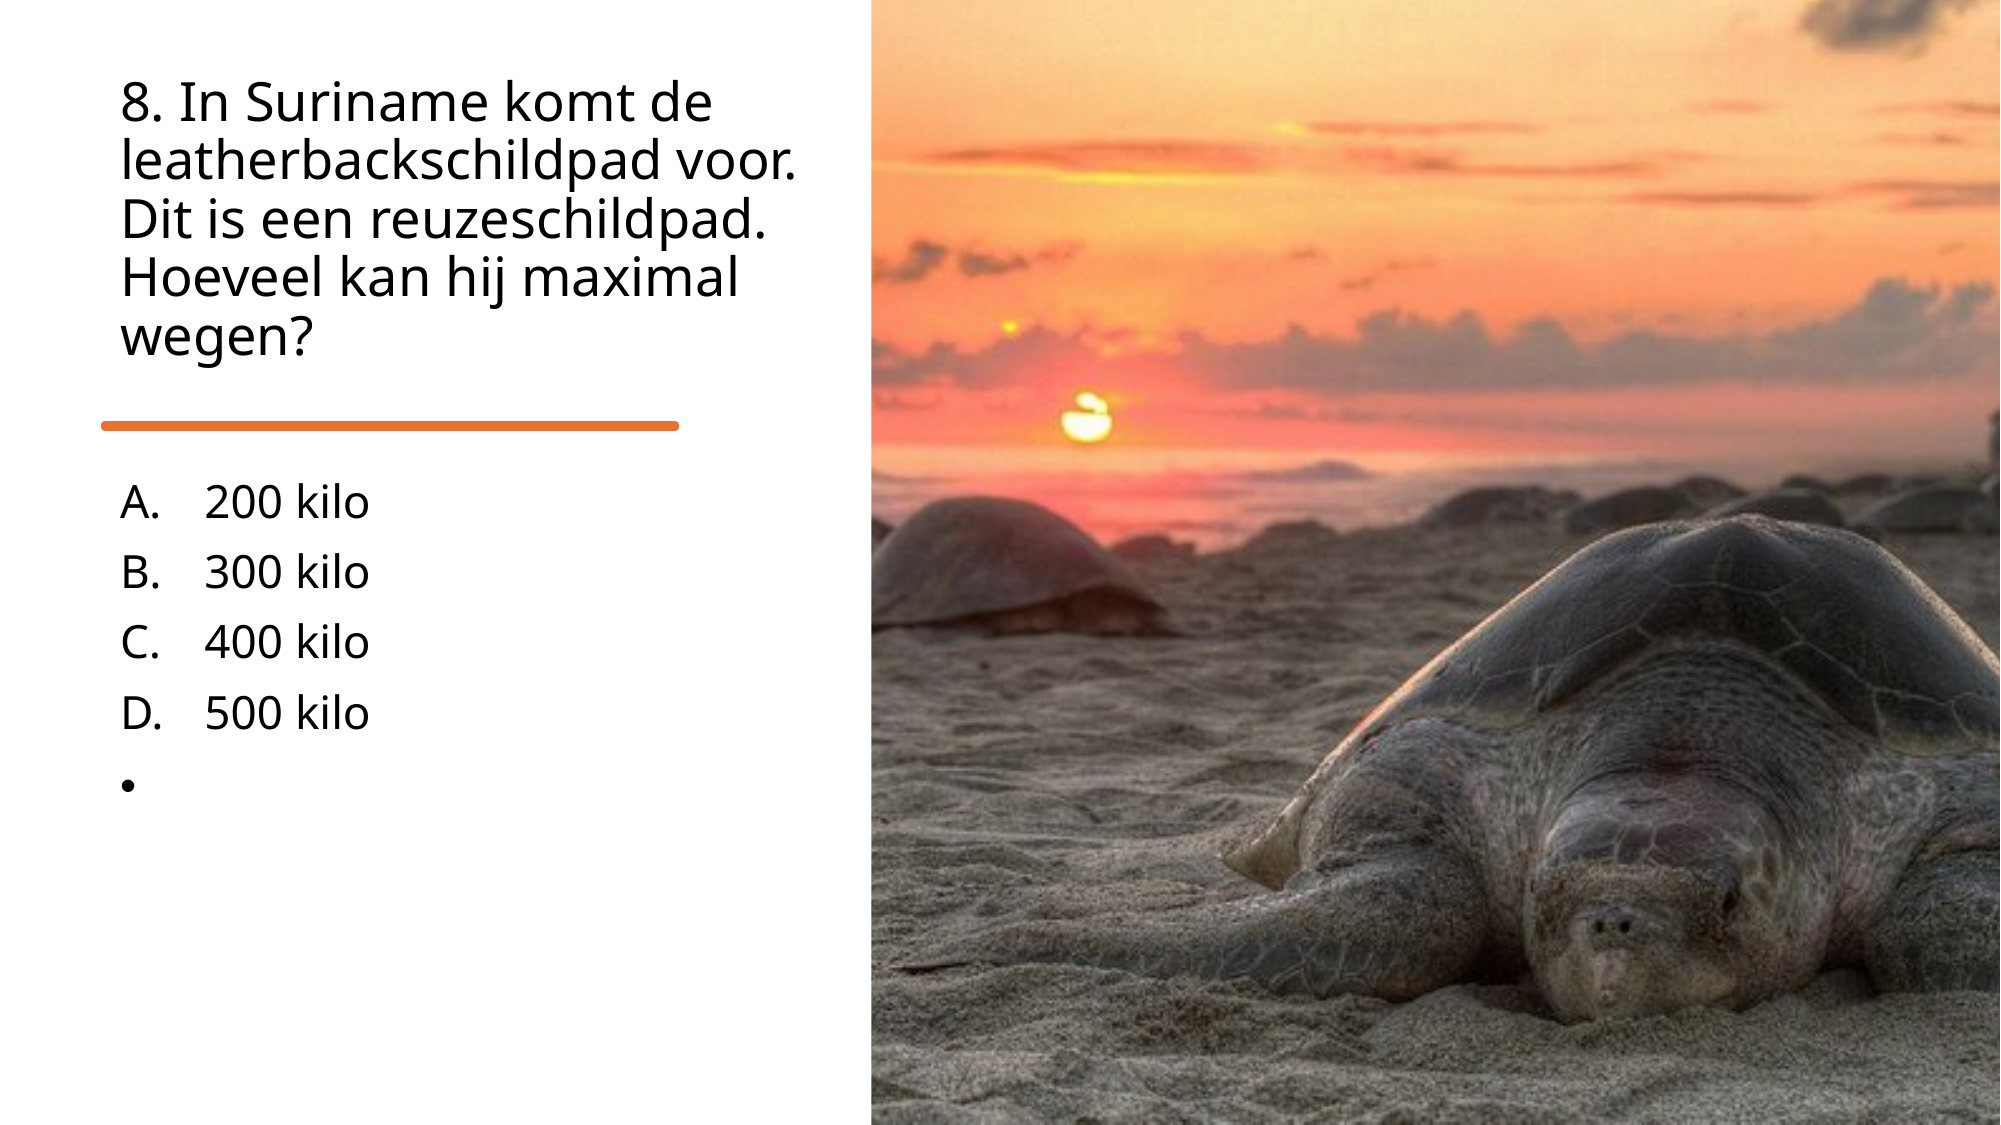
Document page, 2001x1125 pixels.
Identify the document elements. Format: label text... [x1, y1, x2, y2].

title 8. In Suriname komt de leatherbackschildpad voor. Dit is een reuzeschildpad. Hoeveel kan hij maximal wegen? [105, 53, 822, 375]
picture [871, 0, 2000, 1125]
list 200 kilo 300 kilo 400 kilo 500 kilo [105, 471, 802, 1016]
text_box [0, 0, 871, 1125]
